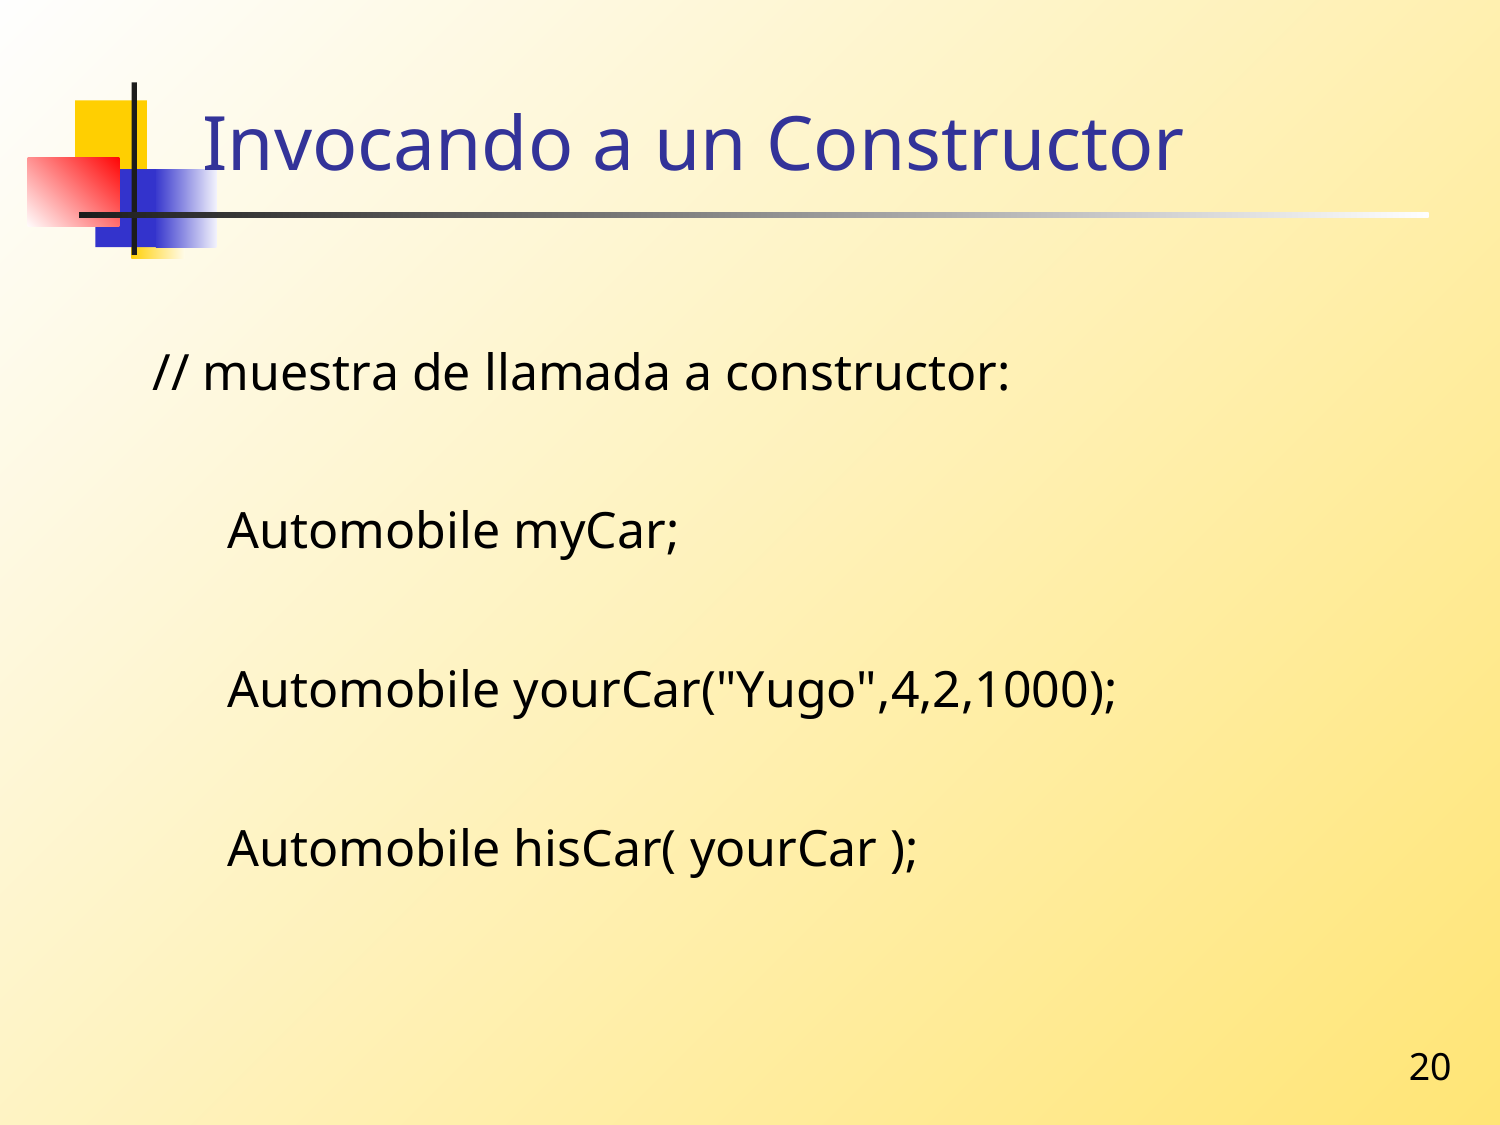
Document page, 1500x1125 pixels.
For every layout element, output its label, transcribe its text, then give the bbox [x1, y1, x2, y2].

list // muestra de llamada a constructor: Automobile myCar; Automobile yourCar("Yugo",4,2,1000); Automobile hisCar( yourCar ); [137, 249, 1462, 1028]
title Invocando a un Constructor [187, 22, 1465, 200]
